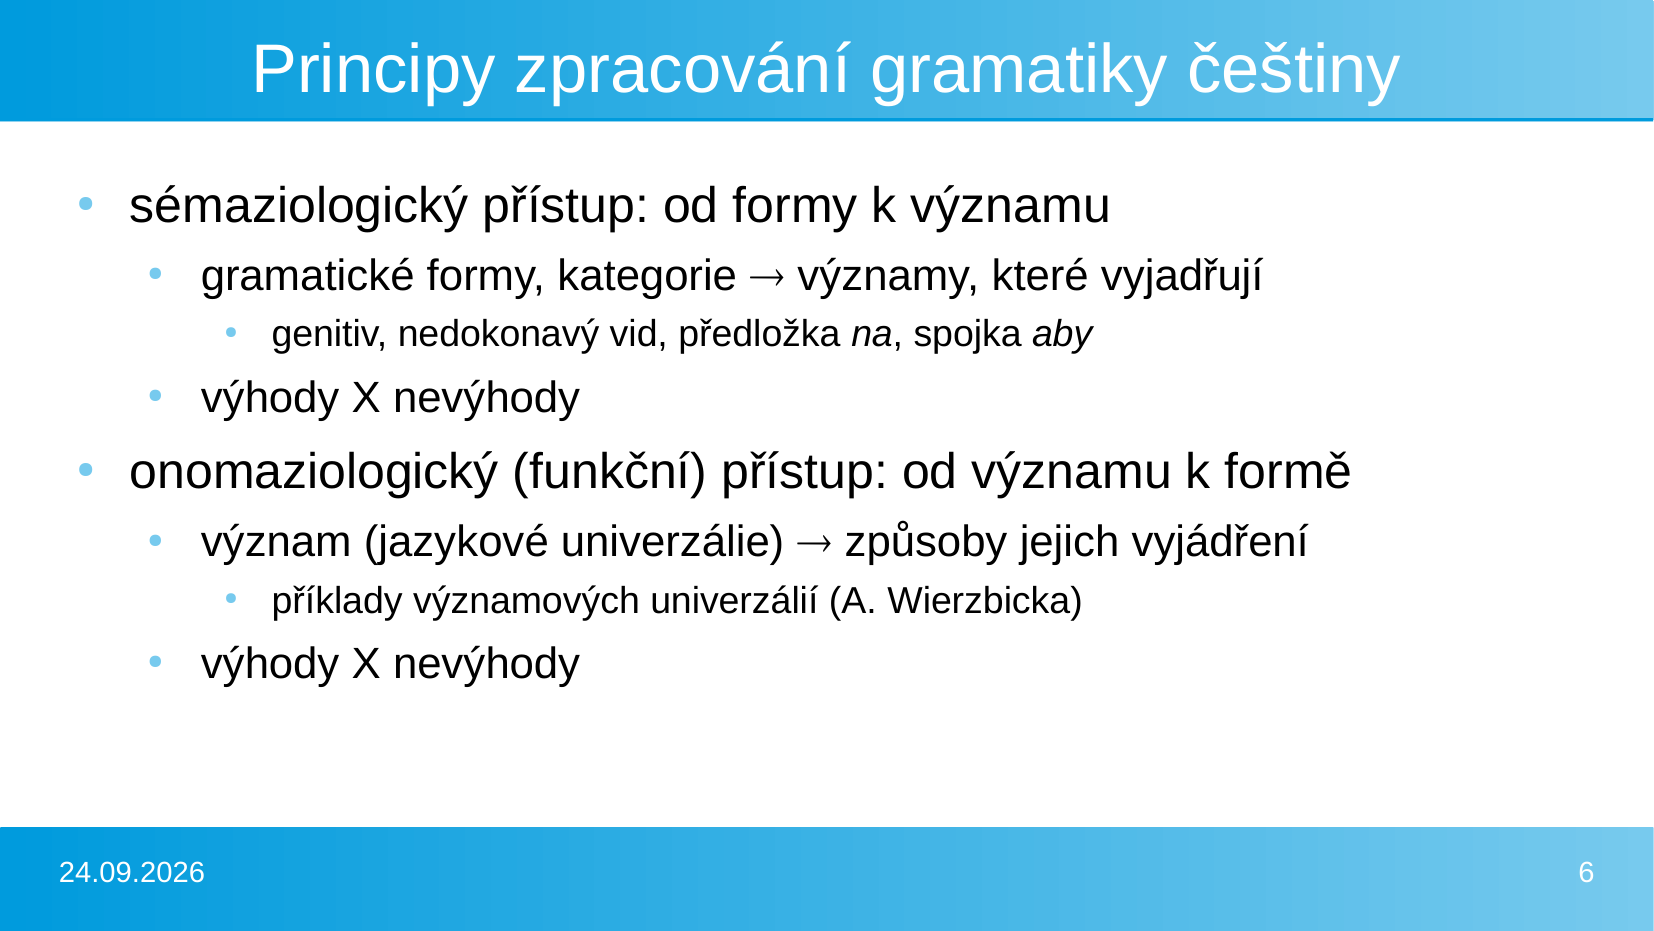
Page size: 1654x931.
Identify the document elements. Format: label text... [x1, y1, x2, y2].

title Principy zpracování gramatiky češtiny [59, 29, 1595, 108]
list sémaziologický přístup: od formy k významu gramatické formy, kategorie  významy, které vyjadřují genitiv, nedokonavý vid, předložka na, spojka aby výhody X nevýhody onomaziologický (funkční) přístup: od významu k formě význam (jazykové univerzálie)  způsoby jejich vyjádření příklady významových univerzálií (A. Wierzbicka) výhody X nevýhody [59, 177, 1595, 768]
